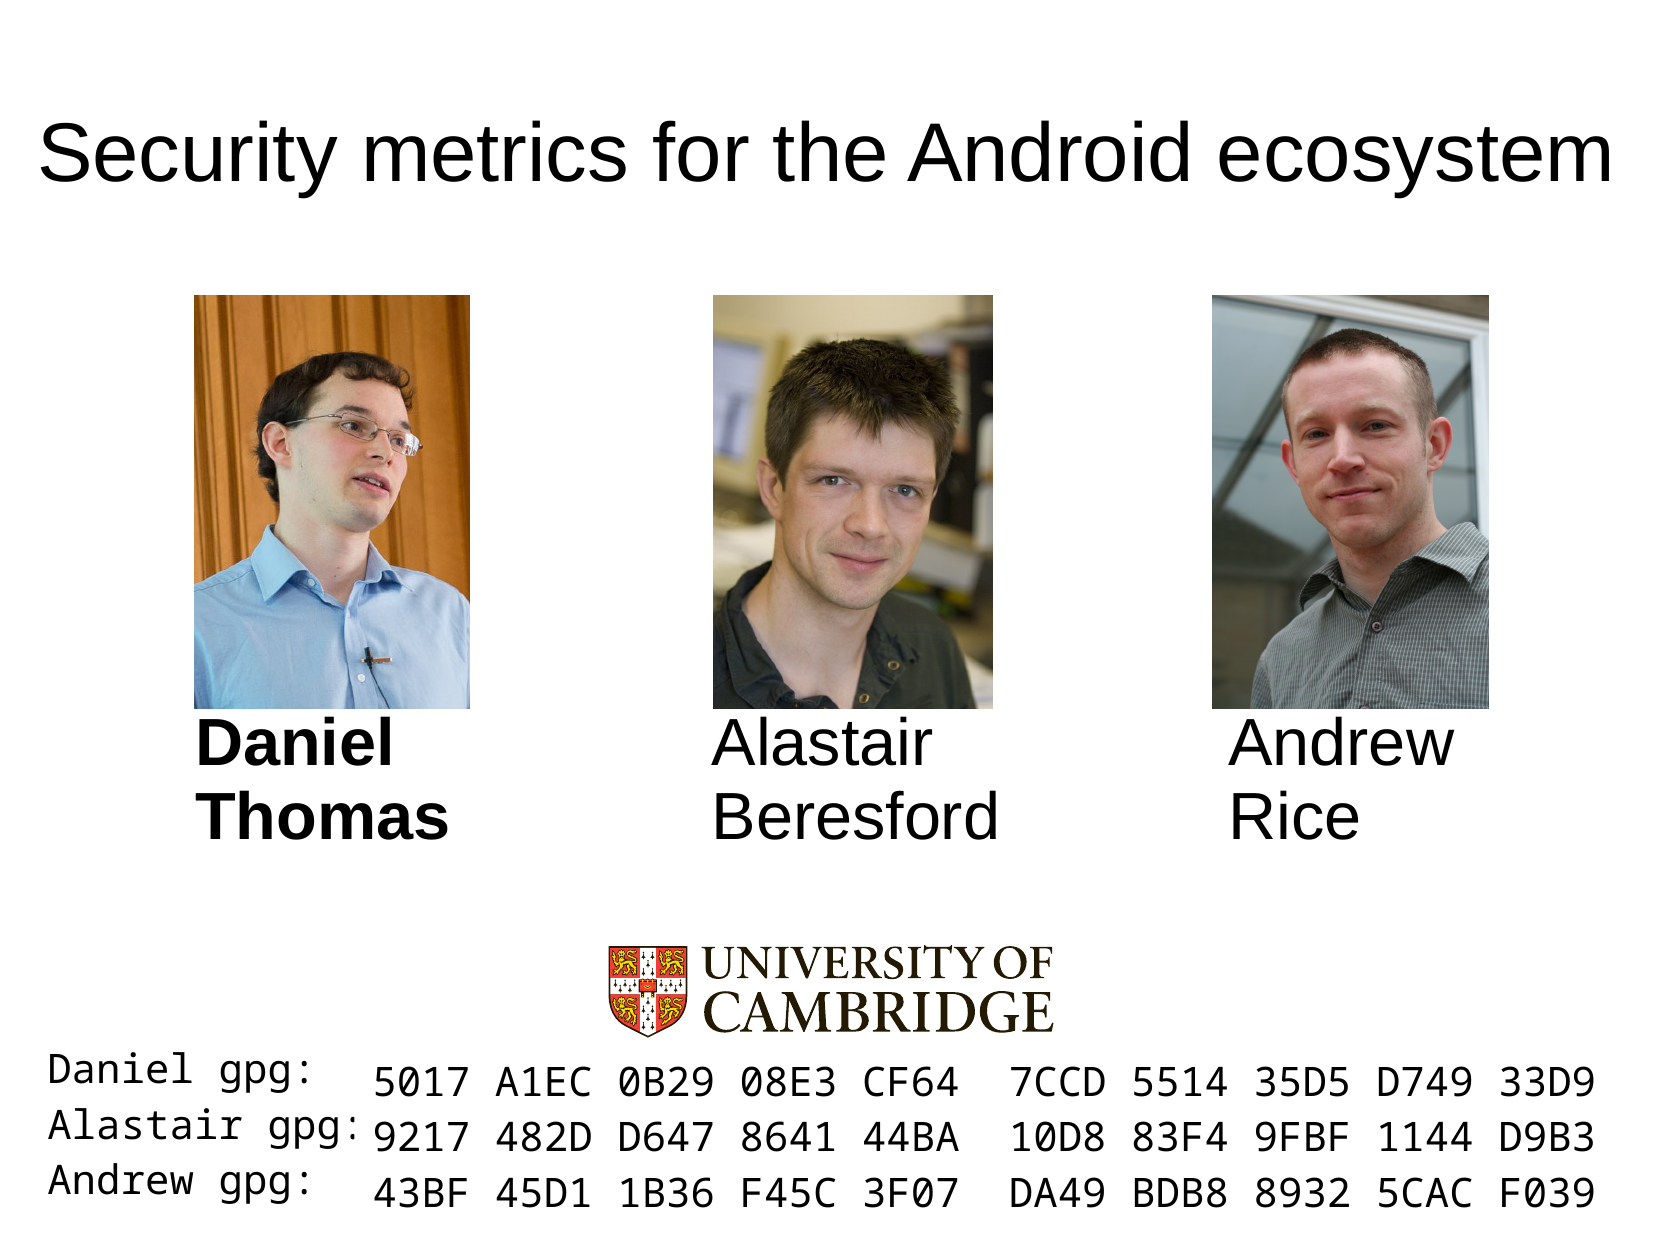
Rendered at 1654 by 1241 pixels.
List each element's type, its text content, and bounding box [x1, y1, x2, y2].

text_box 5017 A1EC 0B29 08E3 CF64 7CCD 5514 35D5 D749 33D9 9217 482D D647 8641 44BA 10D8 83F4 9FBF 1144 D9B3 43BF 45D1 1B36 F45C 3F07 DA49 BDB8 8932 5CAC F039 [354, 1045, 1613, 1197]
picture [1212, 295, 1489, 710]
picture [608, 944, 1055, 1039]
picture [194, 295, 470, 709]
picture [713, 295, 993, 709]
title Security metrics for the Android ecosystem [0, 106, 1654, 200]
subtitle Daniel Alastair Andrew Thomas Beresford Rice Daniel gpg: Alastair gpg: Andrew gpg: [47, 122, 1607, 1191]
